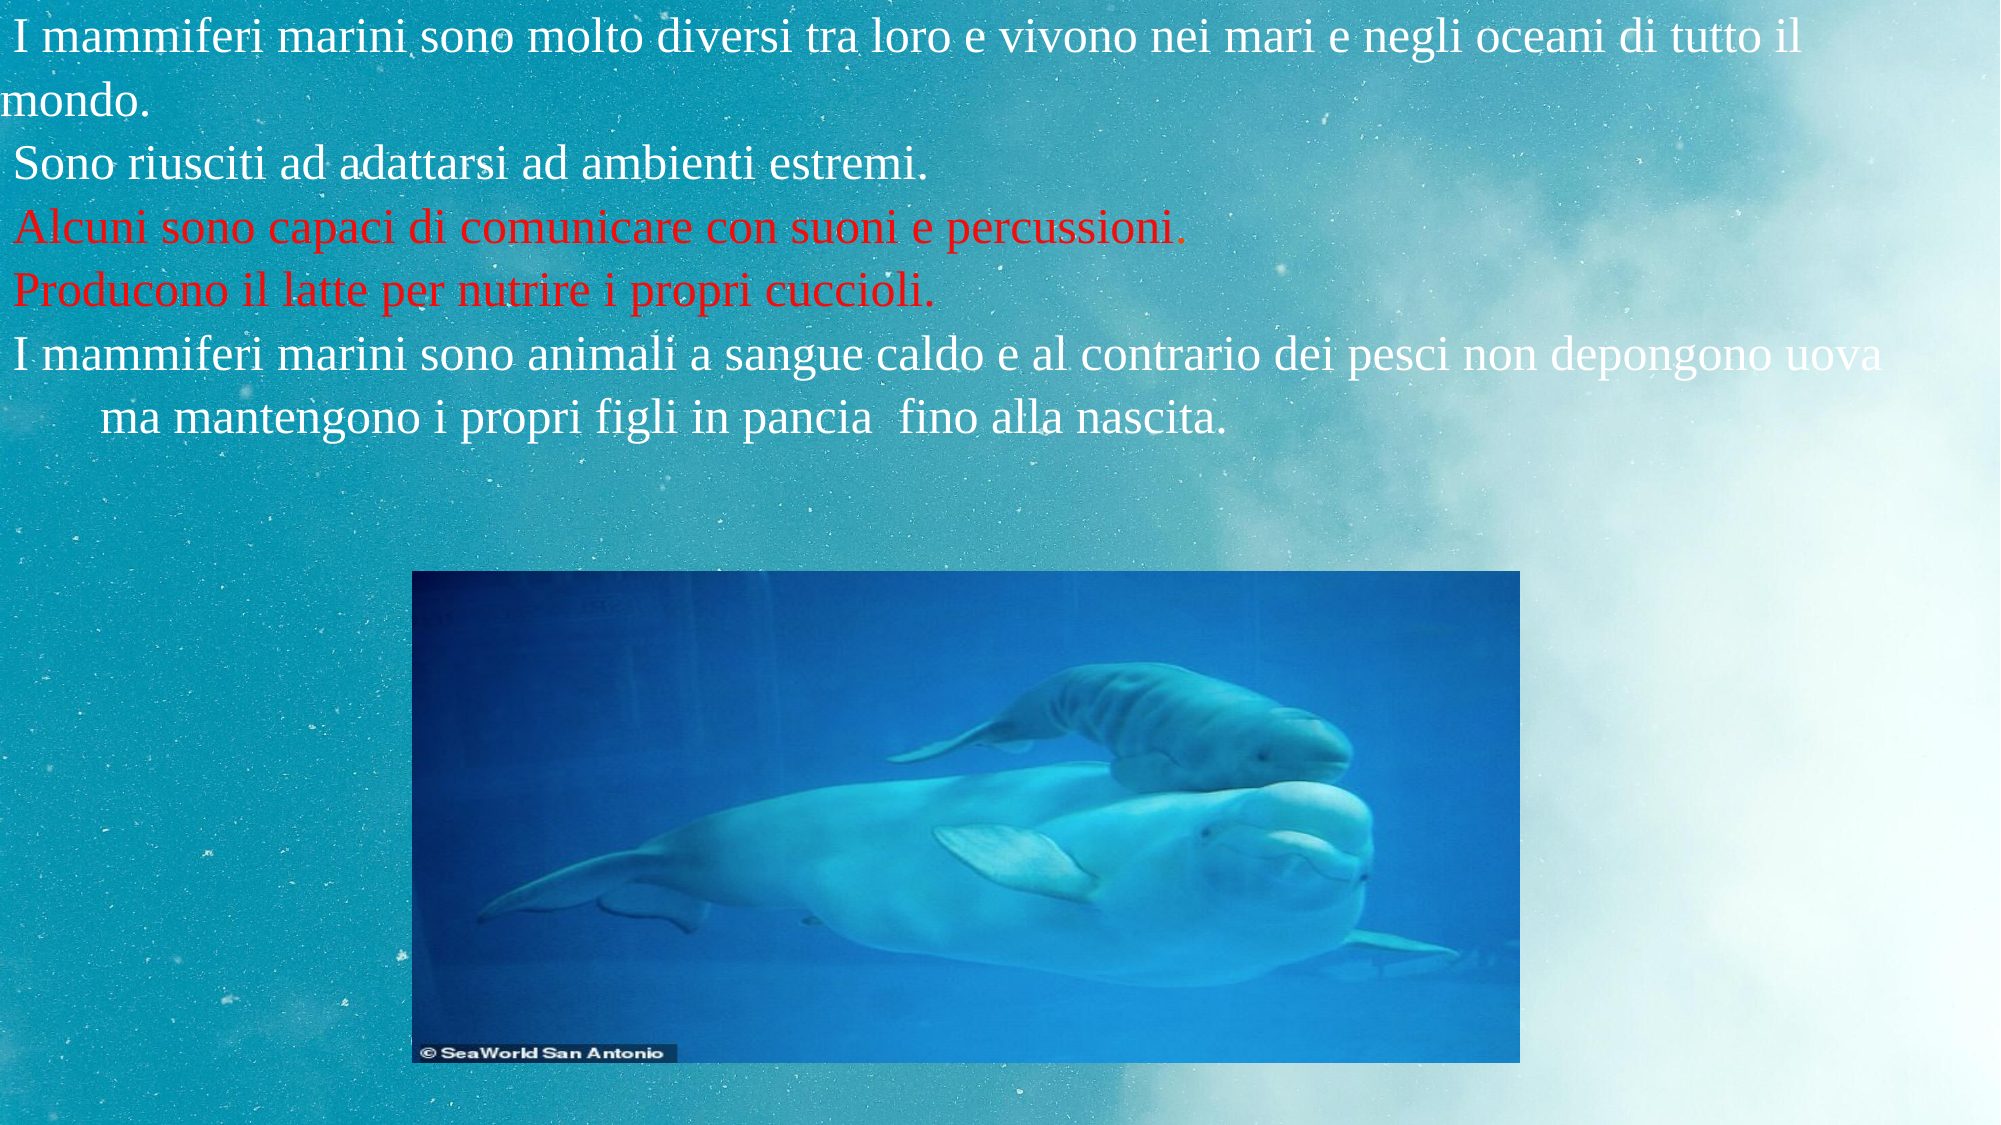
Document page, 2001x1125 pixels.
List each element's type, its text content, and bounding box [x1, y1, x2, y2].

subtitle I mammiferi marini sono molto diversi tra loro e vivono nei mari e negli oceani di tutto il mondo. Sono riusciti ad adattarsi ad ambienti estremi. Alcuni sono capaci di comunicare con suoni e percussioni. Producono il latte per nutrire i propri cuccioli. I mammiferi marini sono animali a sangue caldo e al contrario dei pesci non depongono uova ma mantengono i propri figli in pancia fino alla nascita. [0, 0, 1900, 491]
picture [412, 571, 1520, 1063]
